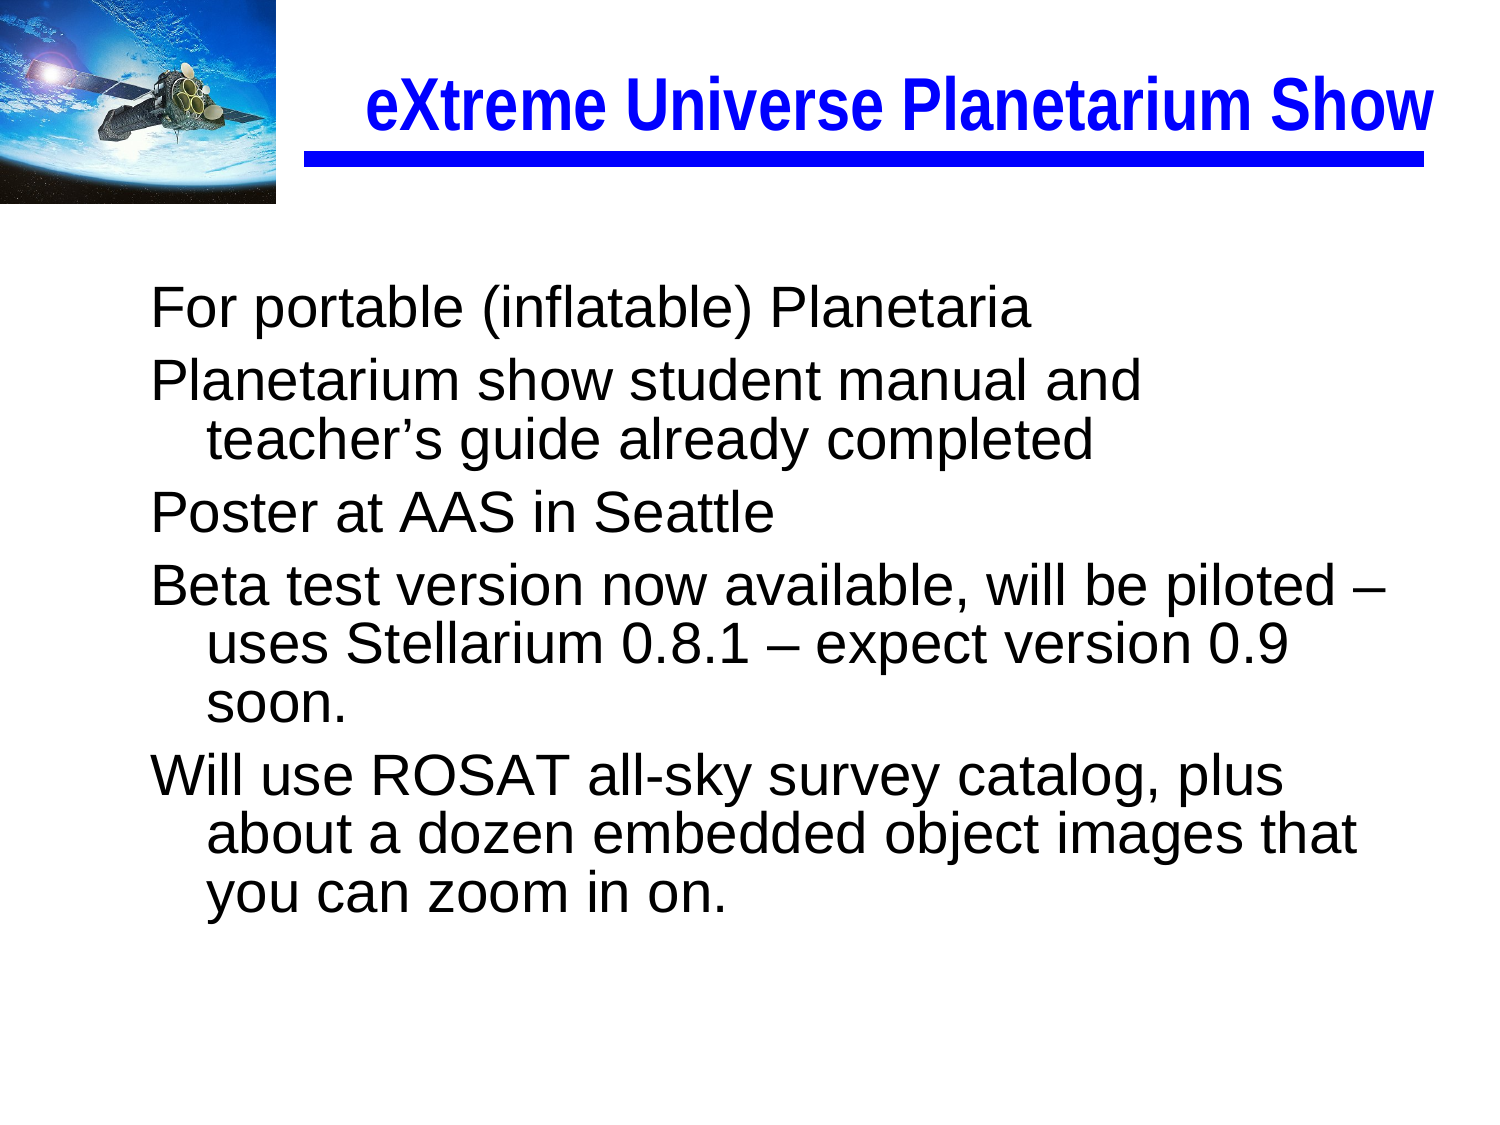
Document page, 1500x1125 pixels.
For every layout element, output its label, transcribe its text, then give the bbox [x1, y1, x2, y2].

title eXtreme Universe Planetarium Show [300, 51, 1500, 156]
list For portable (inflatable) Planetaria Planetarium show student manual and teacher’s guide already completed Poster at AAS in Seattle Beta test version now available, will be piloted – uses Stellarium 0.8.1 – expect version 0.9 soon. Will use ROSAT all-sky survey catalog, plus about a dozen embedded object images that you can zoom in on. [135, 273, 1411, 1054]
text_box [304, 151, 1423, 167]
picture [0, 0, 276, 204]
